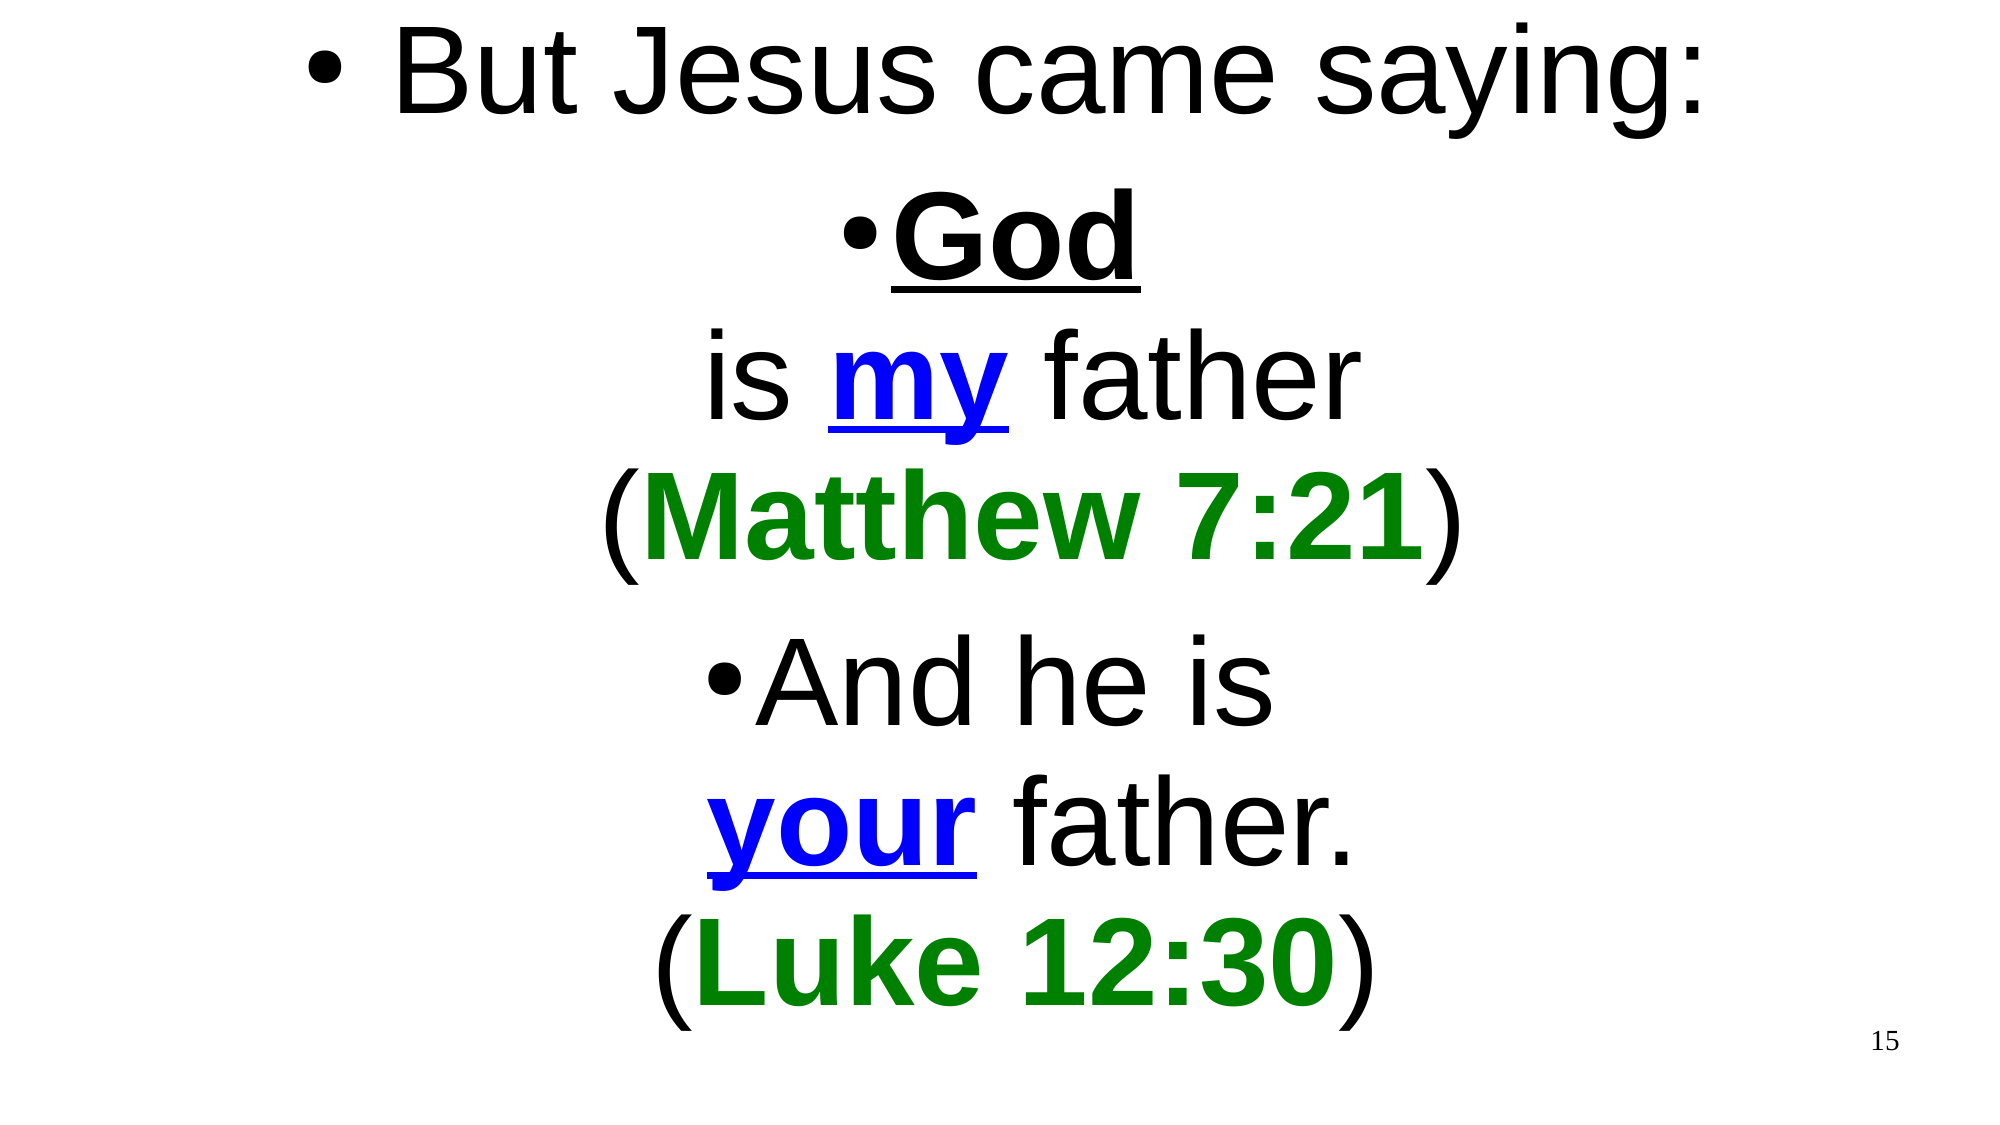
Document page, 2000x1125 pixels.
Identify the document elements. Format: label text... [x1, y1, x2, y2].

list But Jesus came saying: God is my father (Matthew 7:21) And he is your father. (Luke 12:30) [0, 0, 1996, 1123]
